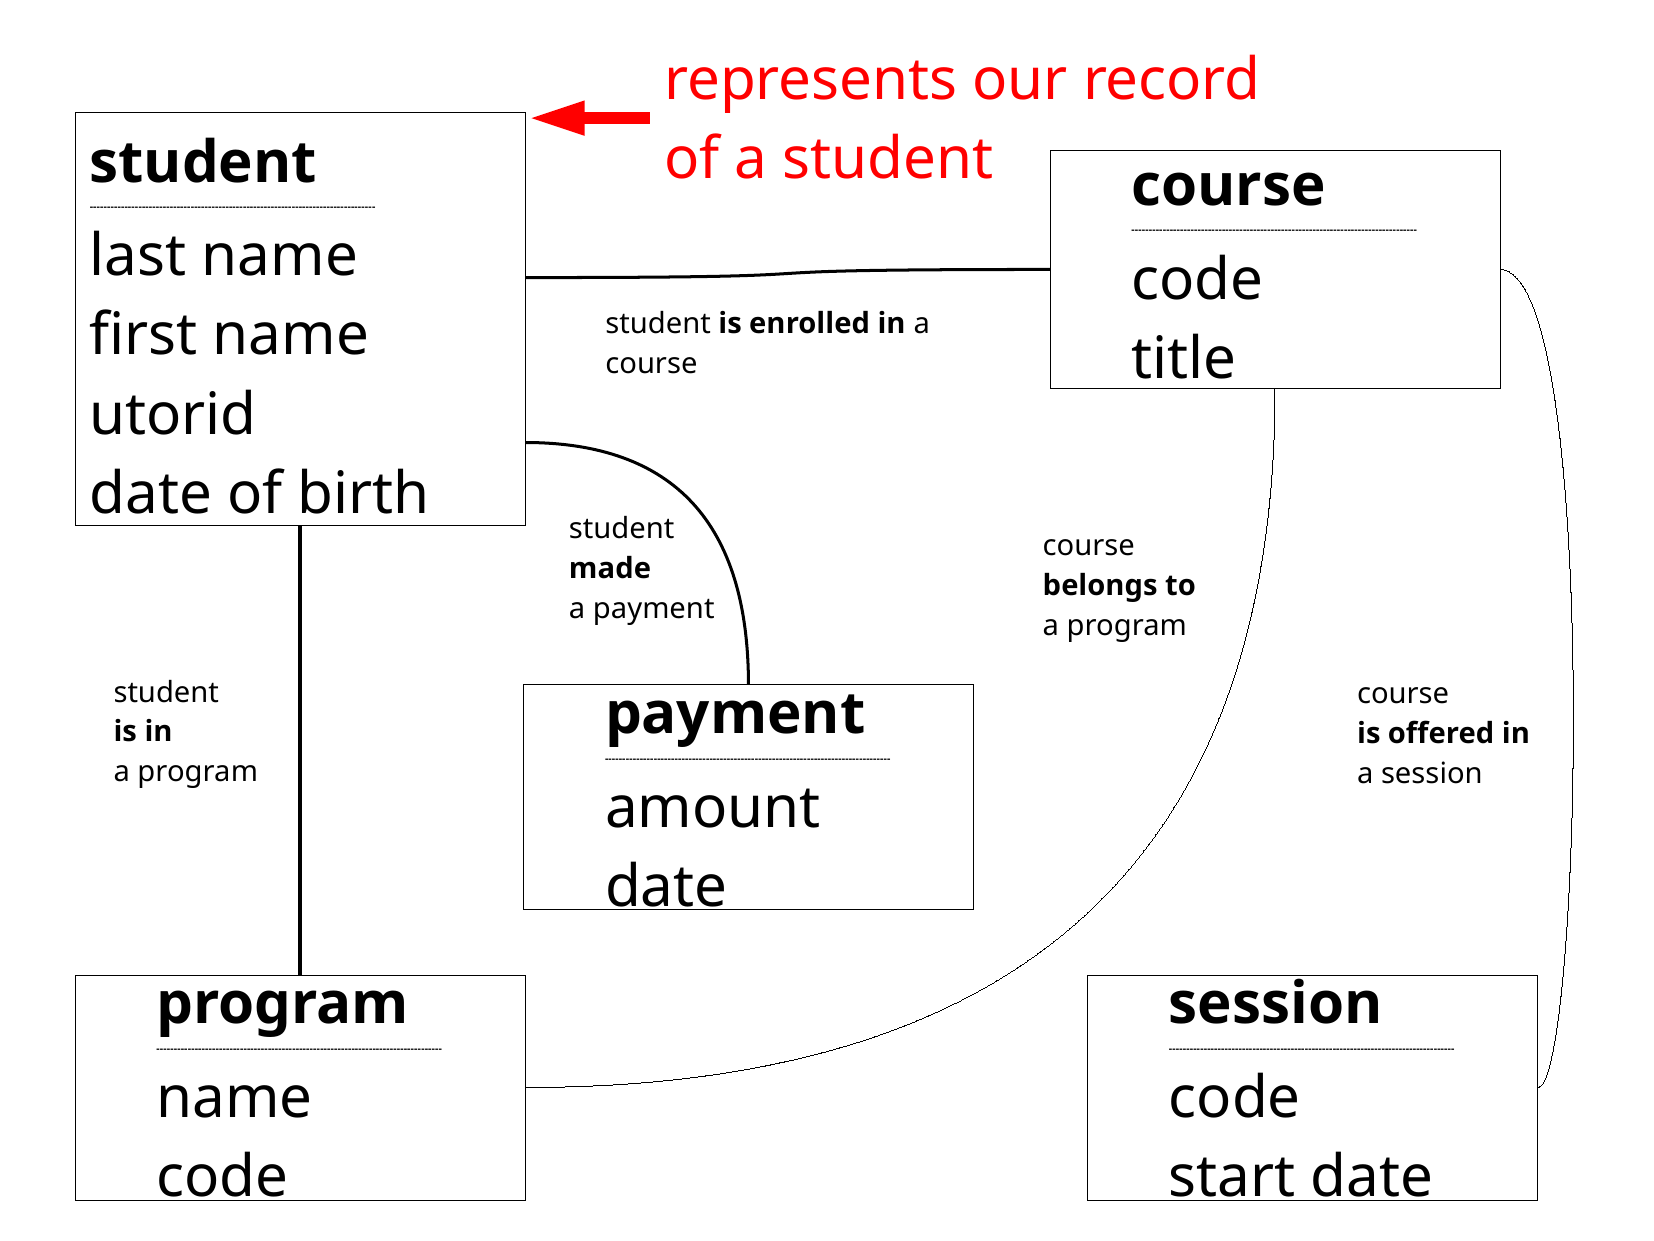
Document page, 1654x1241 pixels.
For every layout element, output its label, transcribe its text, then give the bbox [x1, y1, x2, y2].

text_box student ---------------------------------------------------------------------------------- last name first name utorid date of birth [75, 112, 526, 526]
text_box student is enrolled in a course [590, 295, 1041, 382]
text_box course belongs to a program [1027, 516, 1264, 640]
text_box course ---------------------------------------------------------------------------------- code title [1050, 150, 1501, 389]
text_box course is offered in a session [1342, 665, 1654, 788]
text_box student made a payment [554, 499, 1005, 623]
text_box payment ---------------------------------------------------------------------------------- amount date [523, 684, 974, 910]
text_box session ---------------------------------------------------------------------------------- code start date [1087, 975, 1538, 1201]
text_box student is in a program [98, 663, 488, 786]
text_box represents our record of a student [649, 29, 1314, 186]
text_box program ---------------------------------------------------------------------------------- name code [75, 975, 526, 1201]
